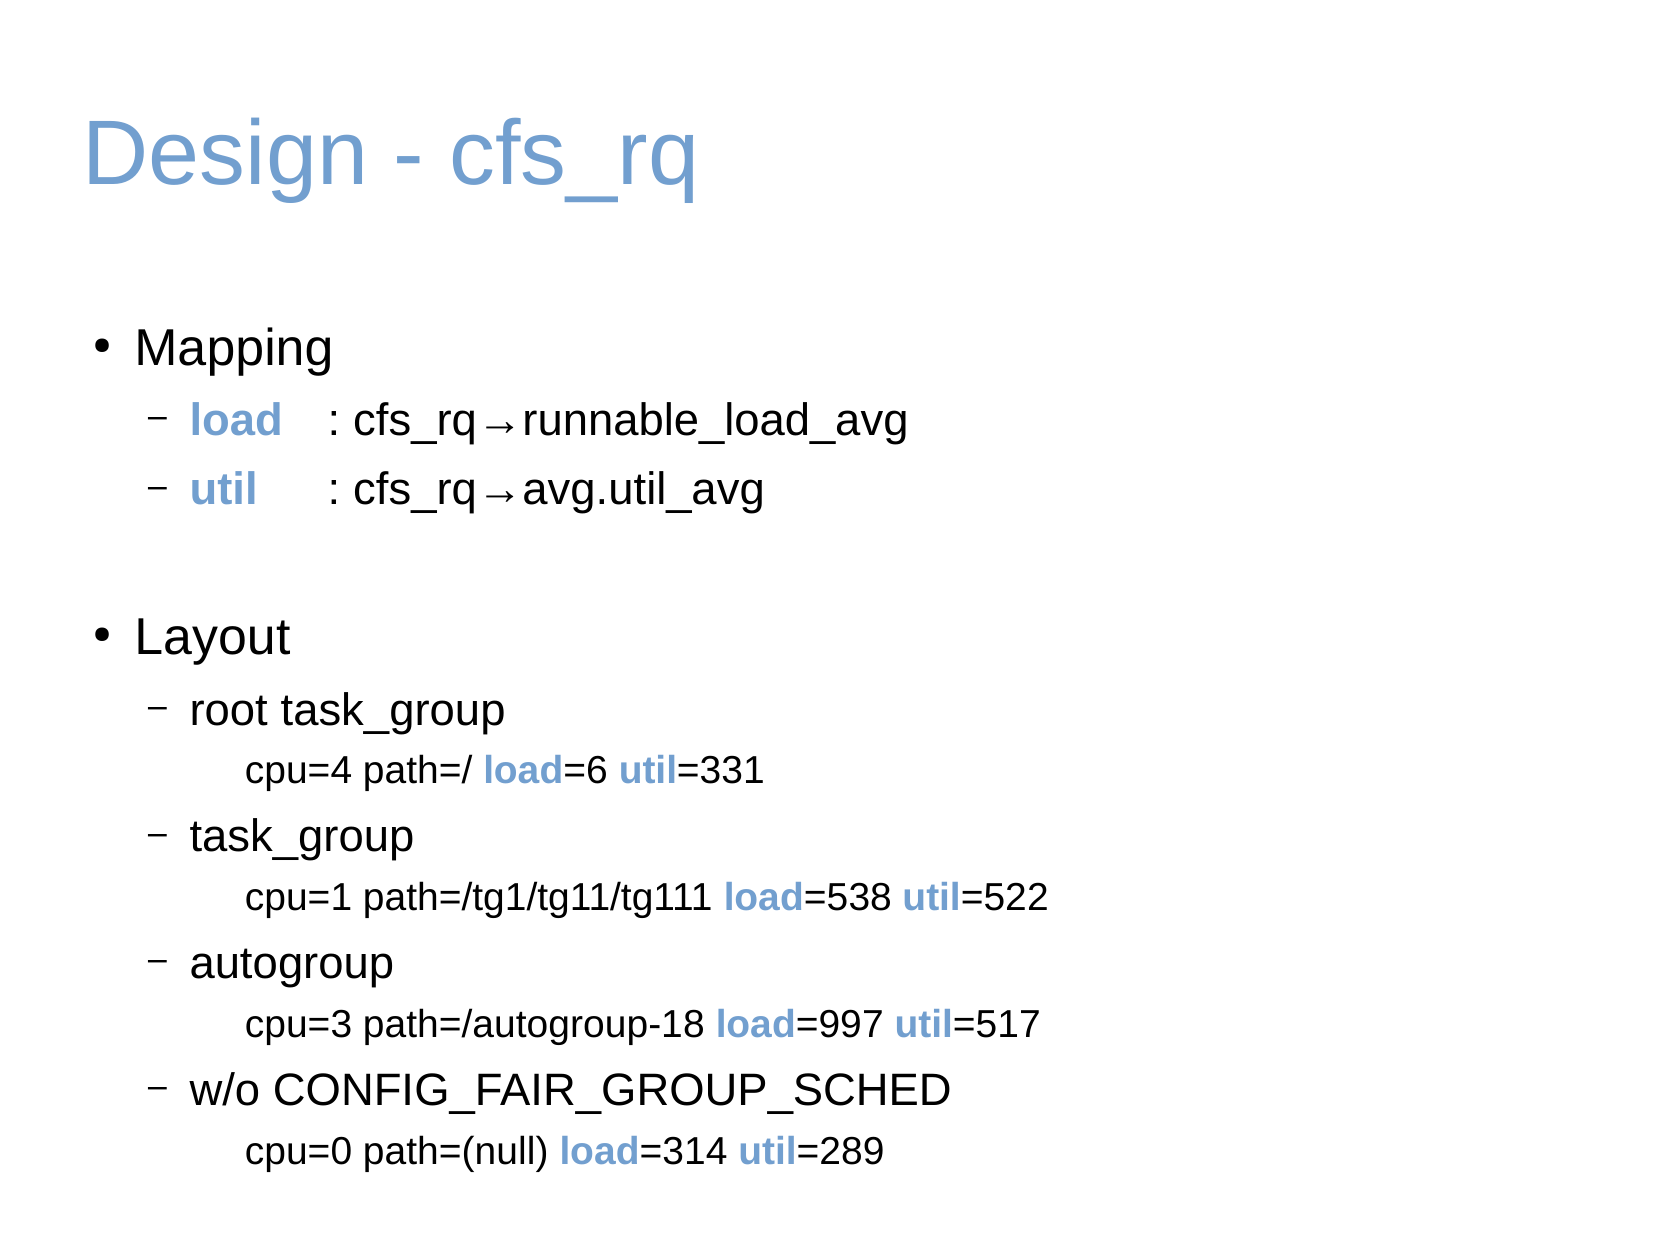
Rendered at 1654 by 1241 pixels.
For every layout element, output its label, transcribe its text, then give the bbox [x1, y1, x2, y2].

list Mapping load : cfs_rq→runnable_load_avg util : cfs_rq→avg.util_avg Layout root task_group cpu=4 path=/ load=6 util=331 task_group cpu=1 path=/tg1/tg11/tg111 load=538 util=522 autogroup cpu=3 path=/autogroup-18 load=997 util=517 w/o CONFIG_FAIR_GROUP_SCHED cpu=0 path=(null) load=314 util=289 [79, 236, 1379, 1179]
title Design - cfs_rq [82, 49, 1571, 257]
